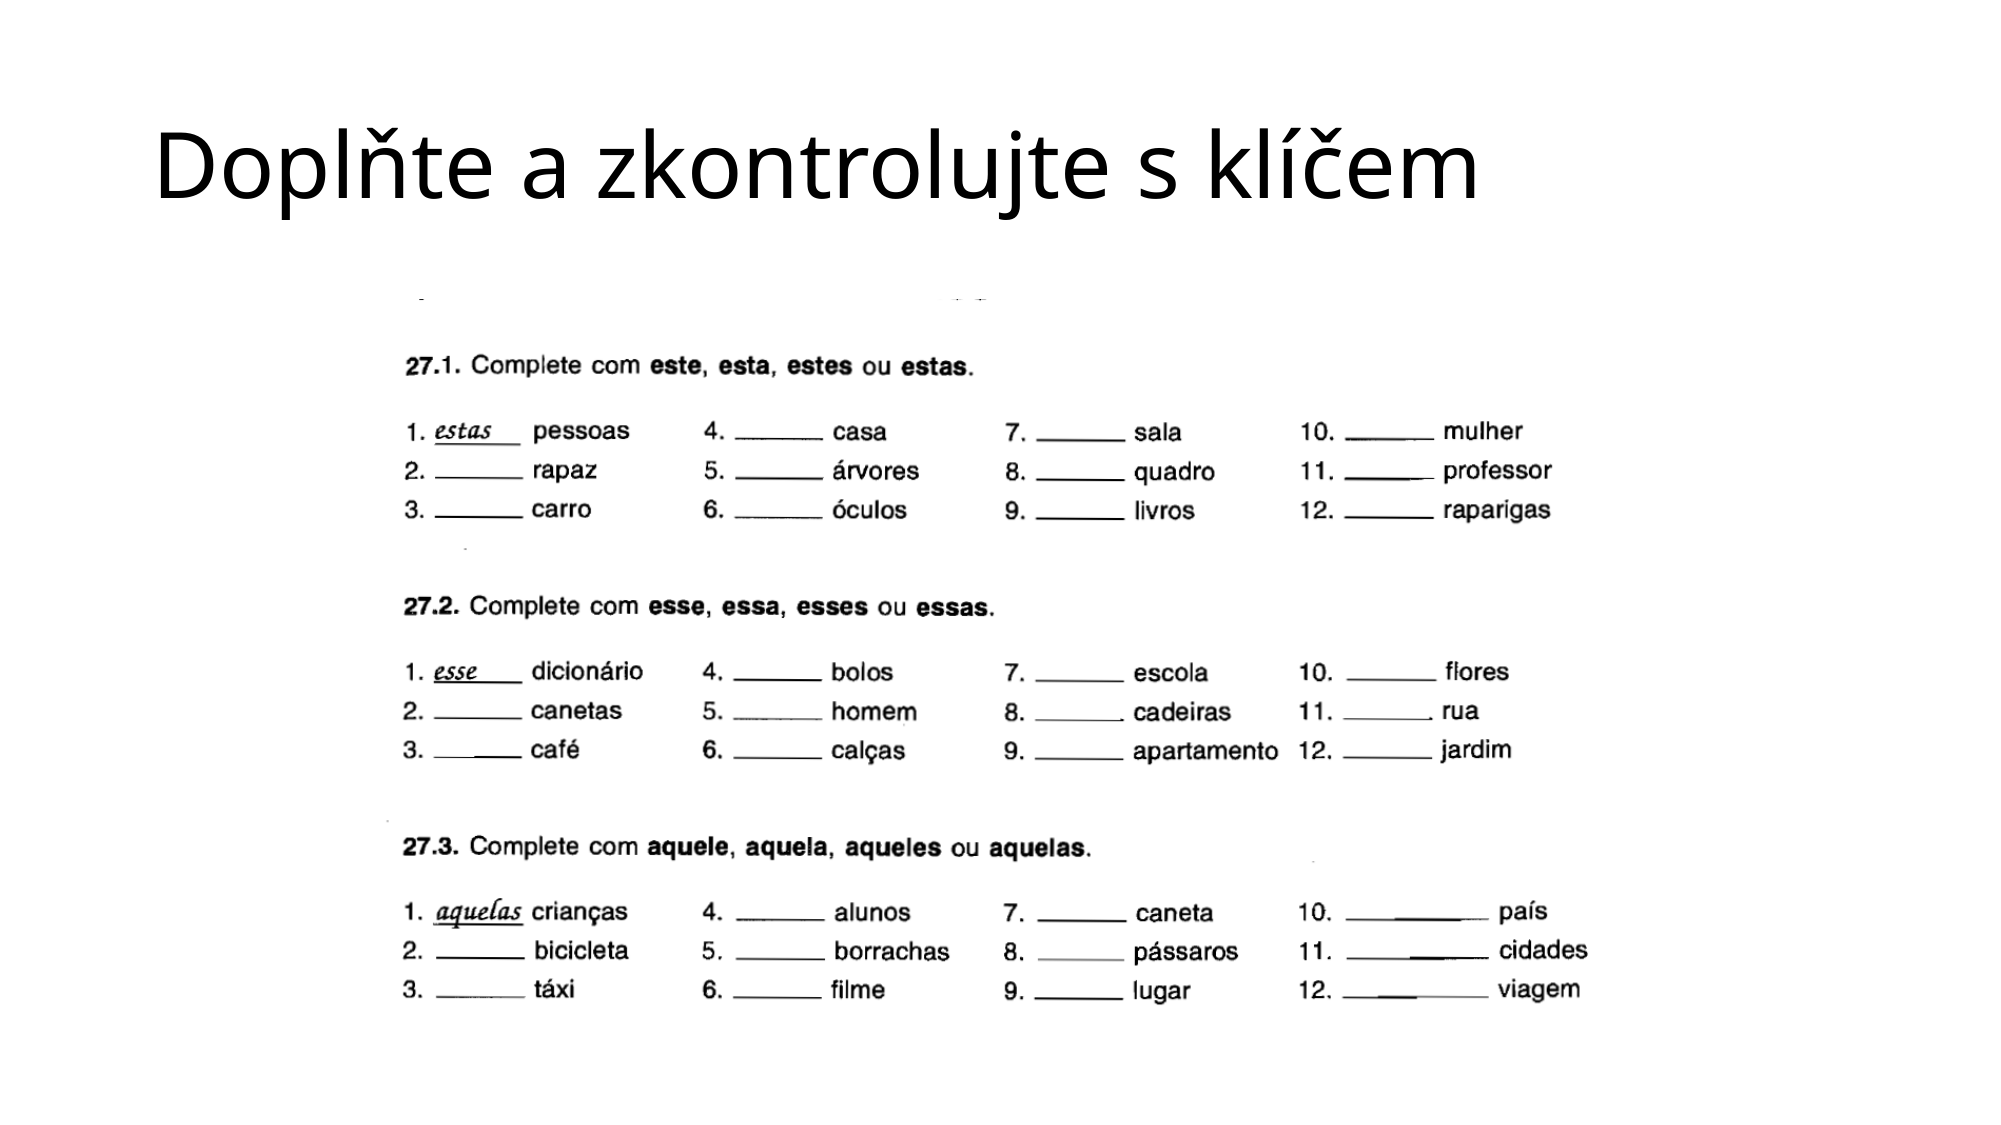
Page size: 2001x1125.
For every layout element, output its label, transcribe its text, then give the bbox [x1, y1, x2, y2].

title Doplňte a zkontrolujte s klíčem [137, 59, 1863, 278]
picture [355, 299, 1645, 1014]
